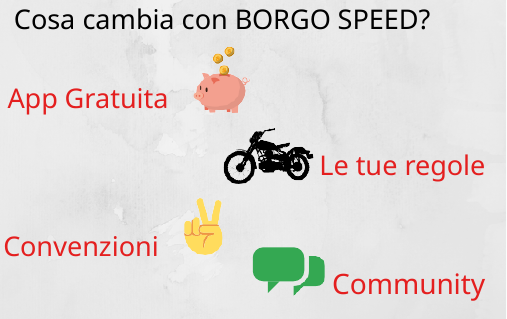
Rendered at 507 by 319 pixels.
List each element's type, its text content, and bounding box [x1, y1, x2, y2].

text_box Cosa cambia con BORGO SPEED? App Gratuita Le tue regole Convenzioni Community [1, 0, 504, 301]
text_box [252, 247, 325, 296]
picture [0, 0, 507, 319]
